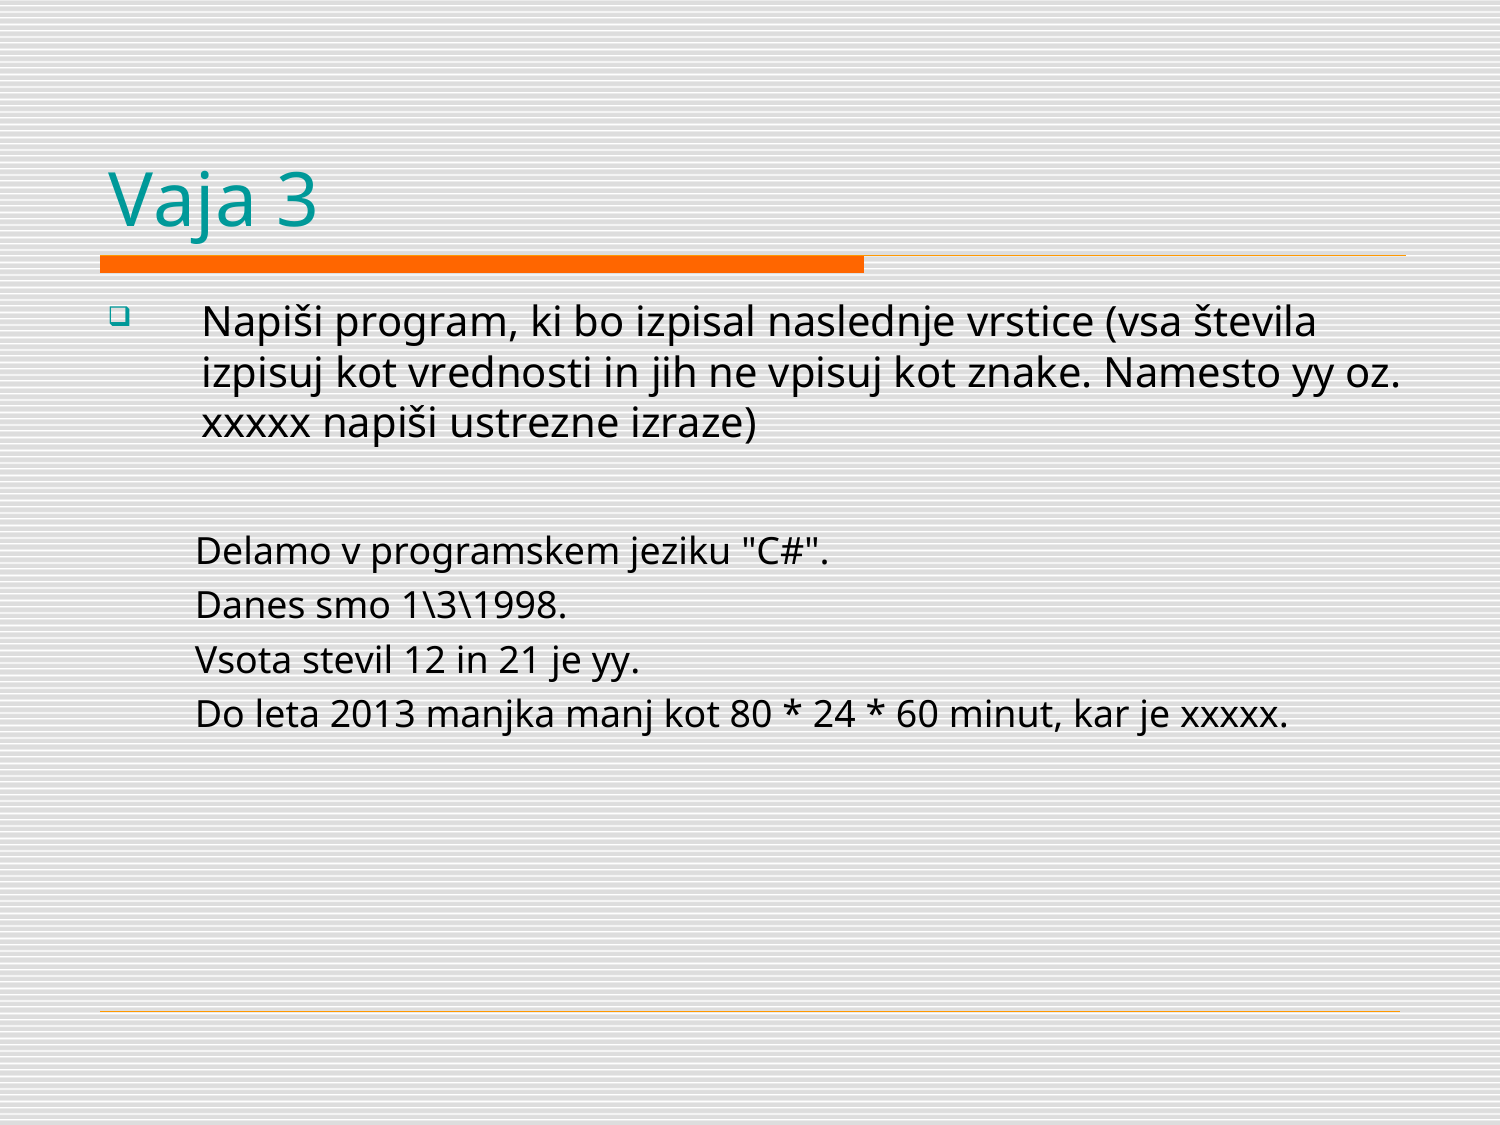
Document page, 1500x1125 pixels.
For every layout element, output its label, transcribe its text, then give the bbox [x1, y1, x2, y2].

picture [0, 0, 1500, 1125]
list Napiši program, ki bo izpisal naslednje vrstice (vsa števila izpisuj kot vrednosti in jih ne vpisuj kot znake. Namesto yy oz. xxxxx napiši ustrezne izraze) Delamo v programskem jeziku "C#". Danes smo 1\3\1998. Vsota stevil 12 in 21 je yy. Do leta 2013 manjka manj kot 80 * 24 * 60 minut, kar je xxxxx. [92, 287, 1459, 988]
title Vaja 3 [94, 49, 1407, 250]
